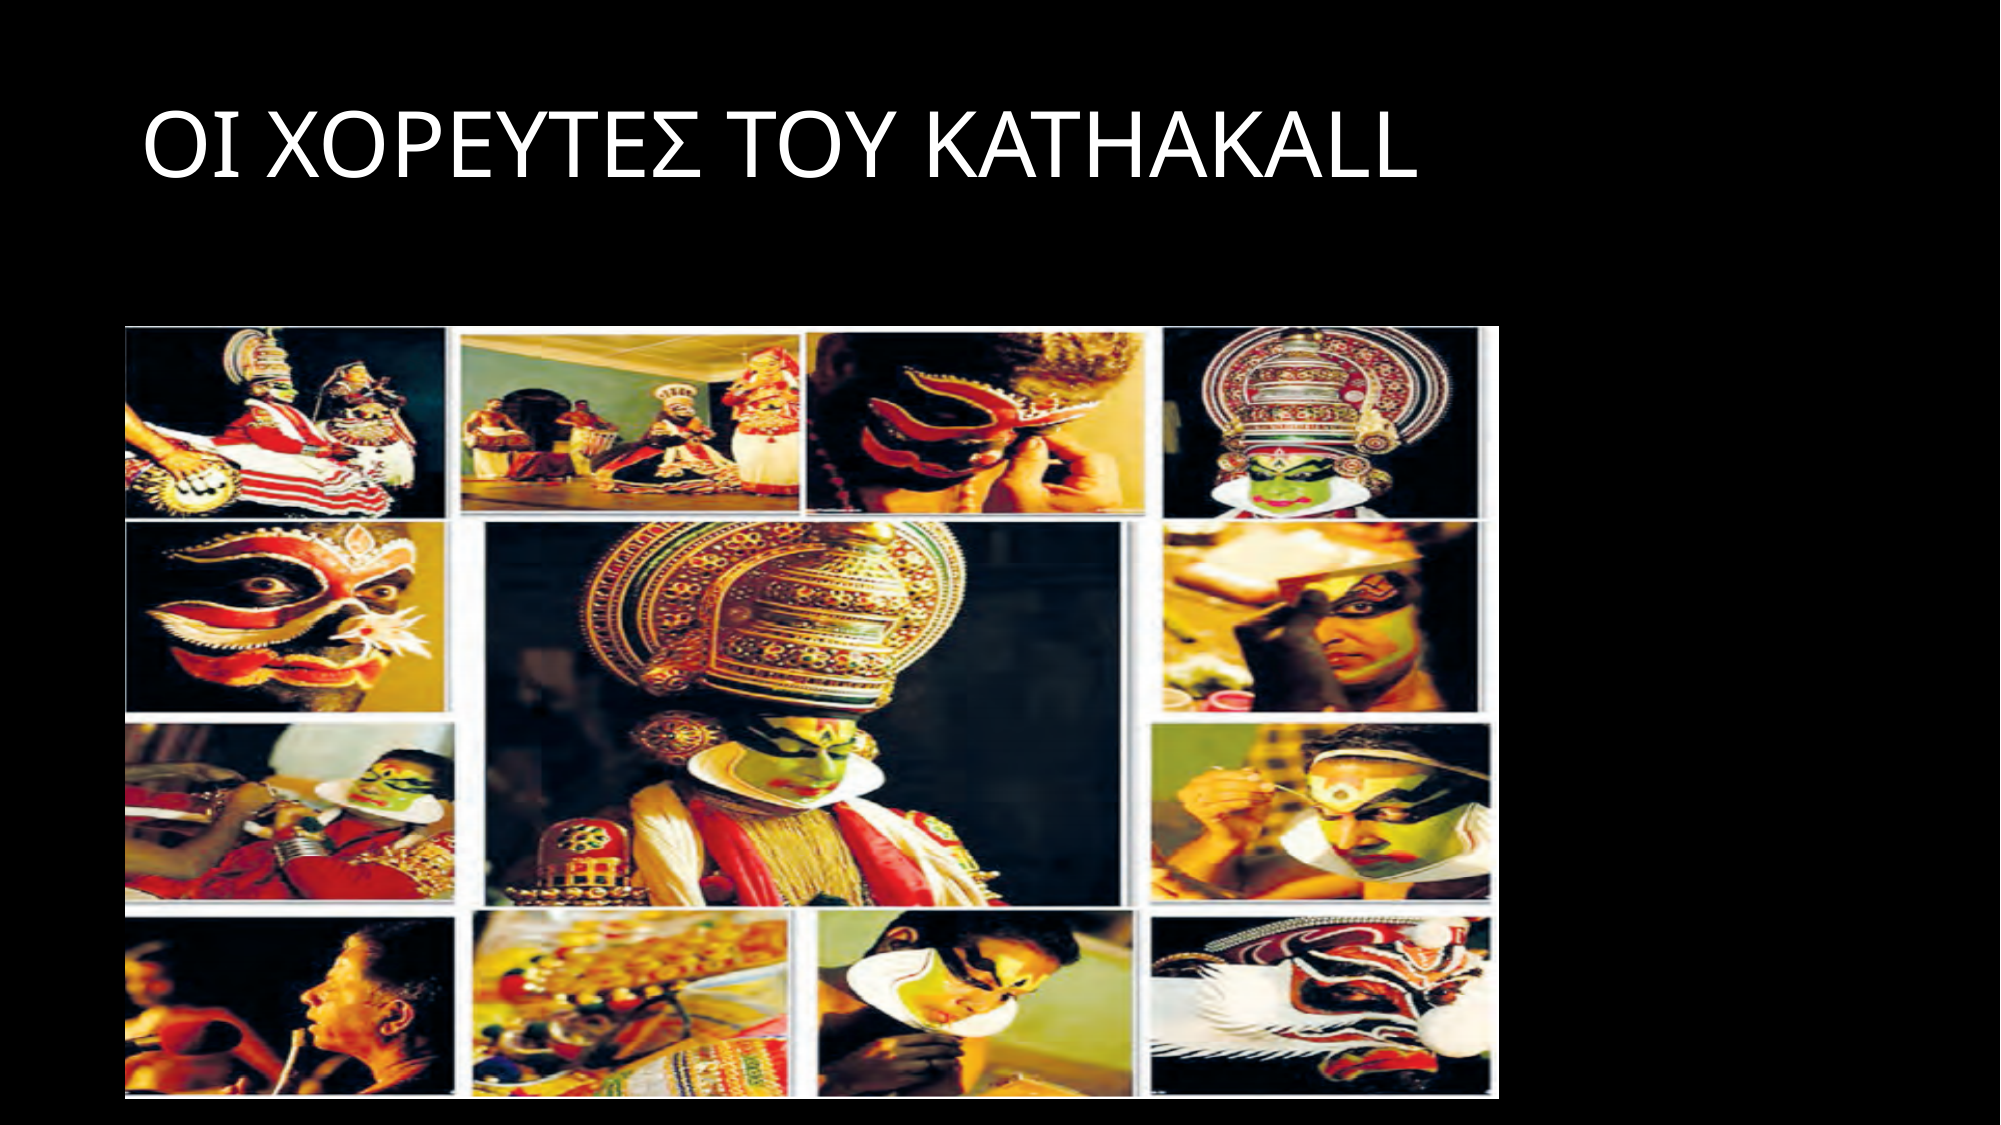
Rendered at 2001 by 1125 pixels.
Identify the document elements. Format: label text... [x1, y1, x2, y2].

picture [125, 326, 1499, 1099]
title ΟΙ ΧΟΡΕΥΤΕΣ ΤΟΥ KATHAKALL [125, 90, 1483, 250]
